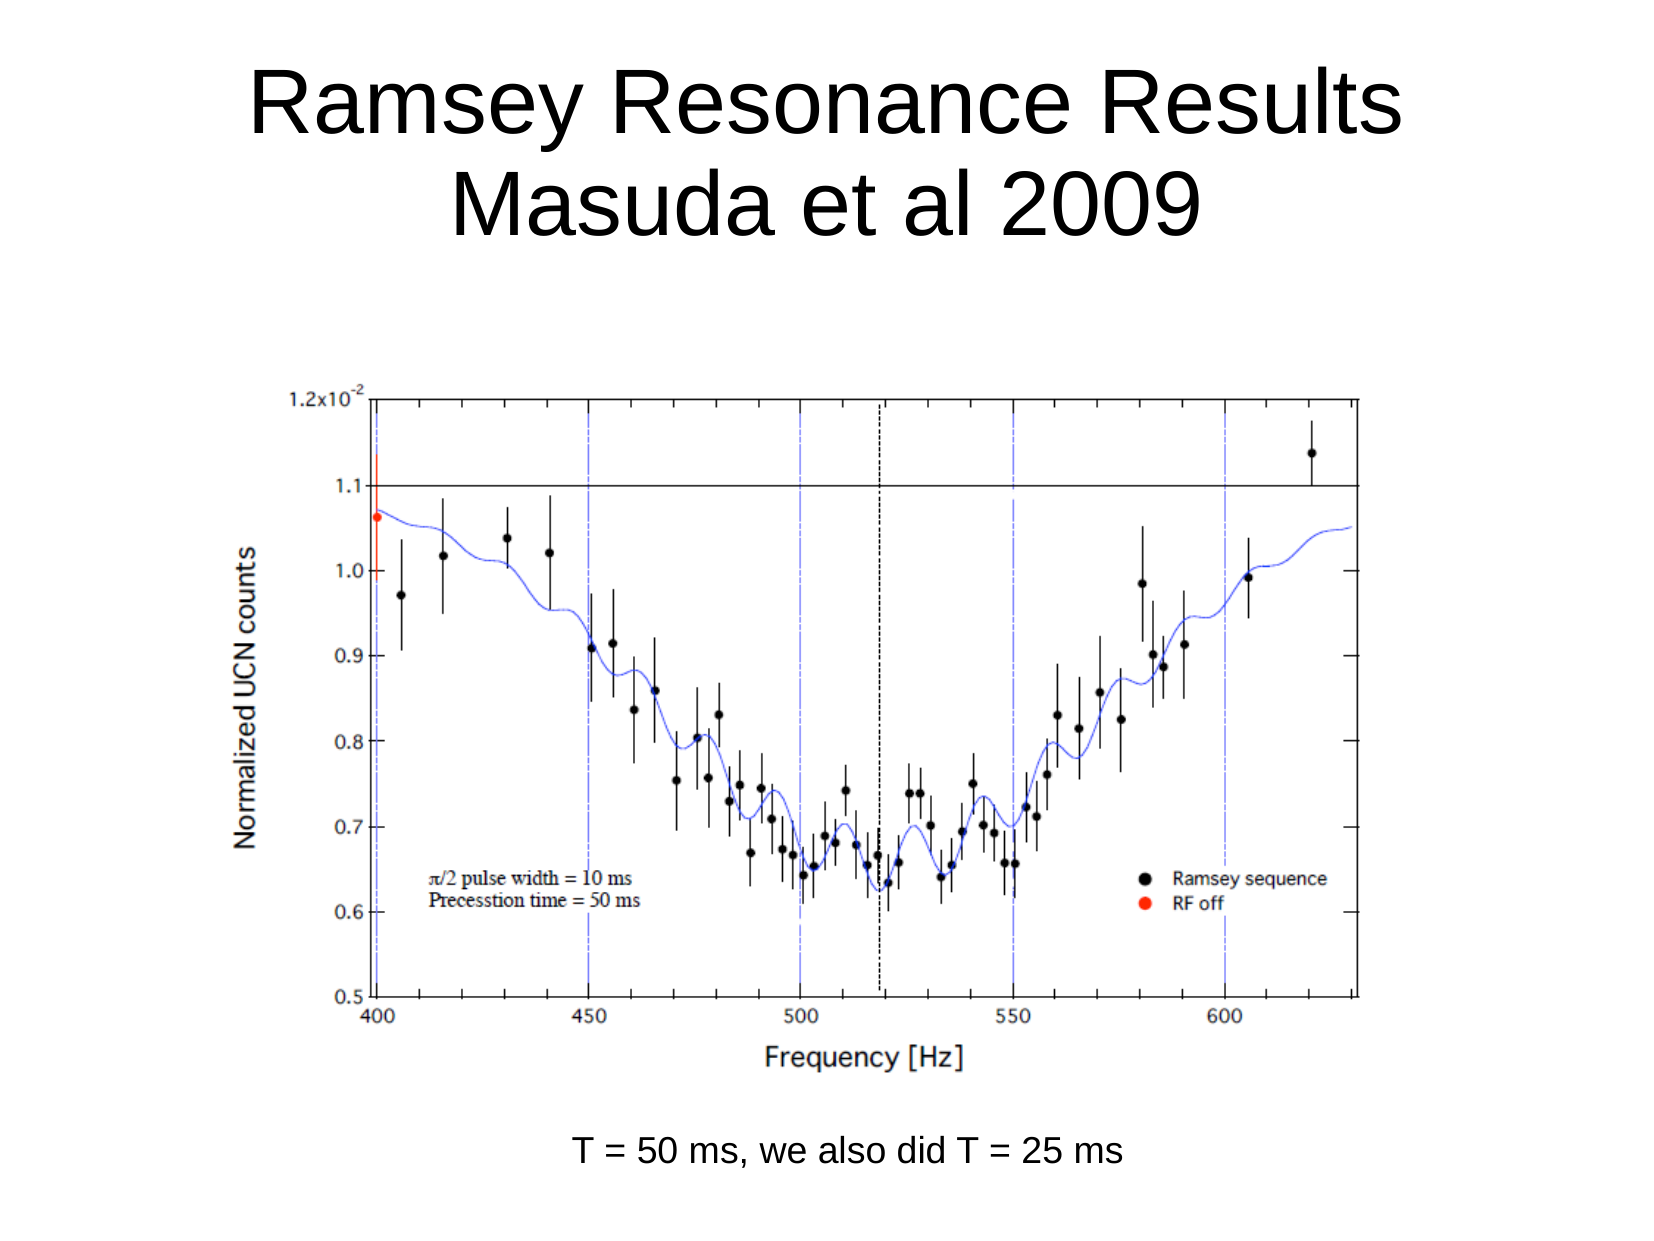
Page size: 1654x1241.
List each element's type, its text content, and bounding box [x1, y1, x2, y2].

picture [113, 277, 1522, 1221]
text_box T = 50 ms, we also did T = 25 ms [556, 1122, 1141, 1184]
title Ramsey Resonance Results Masuda et al 2009 [82, 29, 1571, 277]
